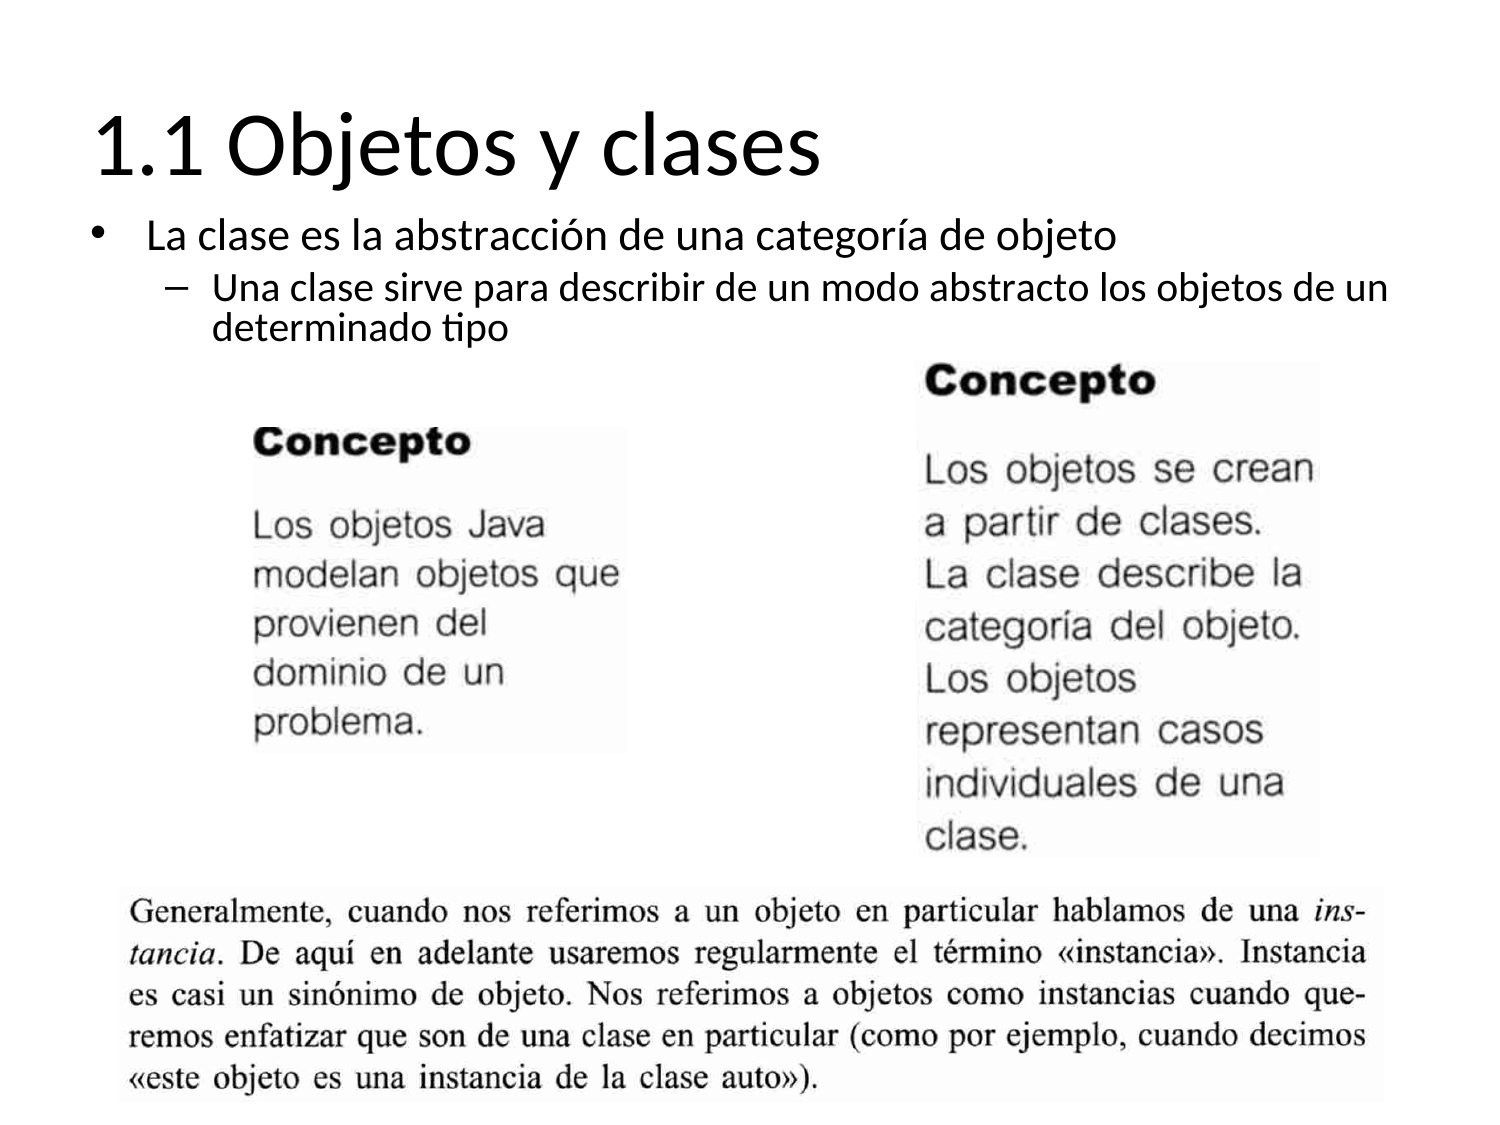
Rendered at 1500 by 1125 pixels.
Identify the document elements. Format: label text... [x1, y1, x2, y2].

list La clase es la abstracción de una categoría de objeto Una clase sirve para describir de un modo abstracto los objetos de un determinado tipo [75, 207, 1426, 368]
picture [119, 887, 1384, 1103]
title 1.1 Objetos y clases [75, 45, 1426, 207]
picture [915, 361, 1320, 858]
picture [253, 427, 627, 753]
